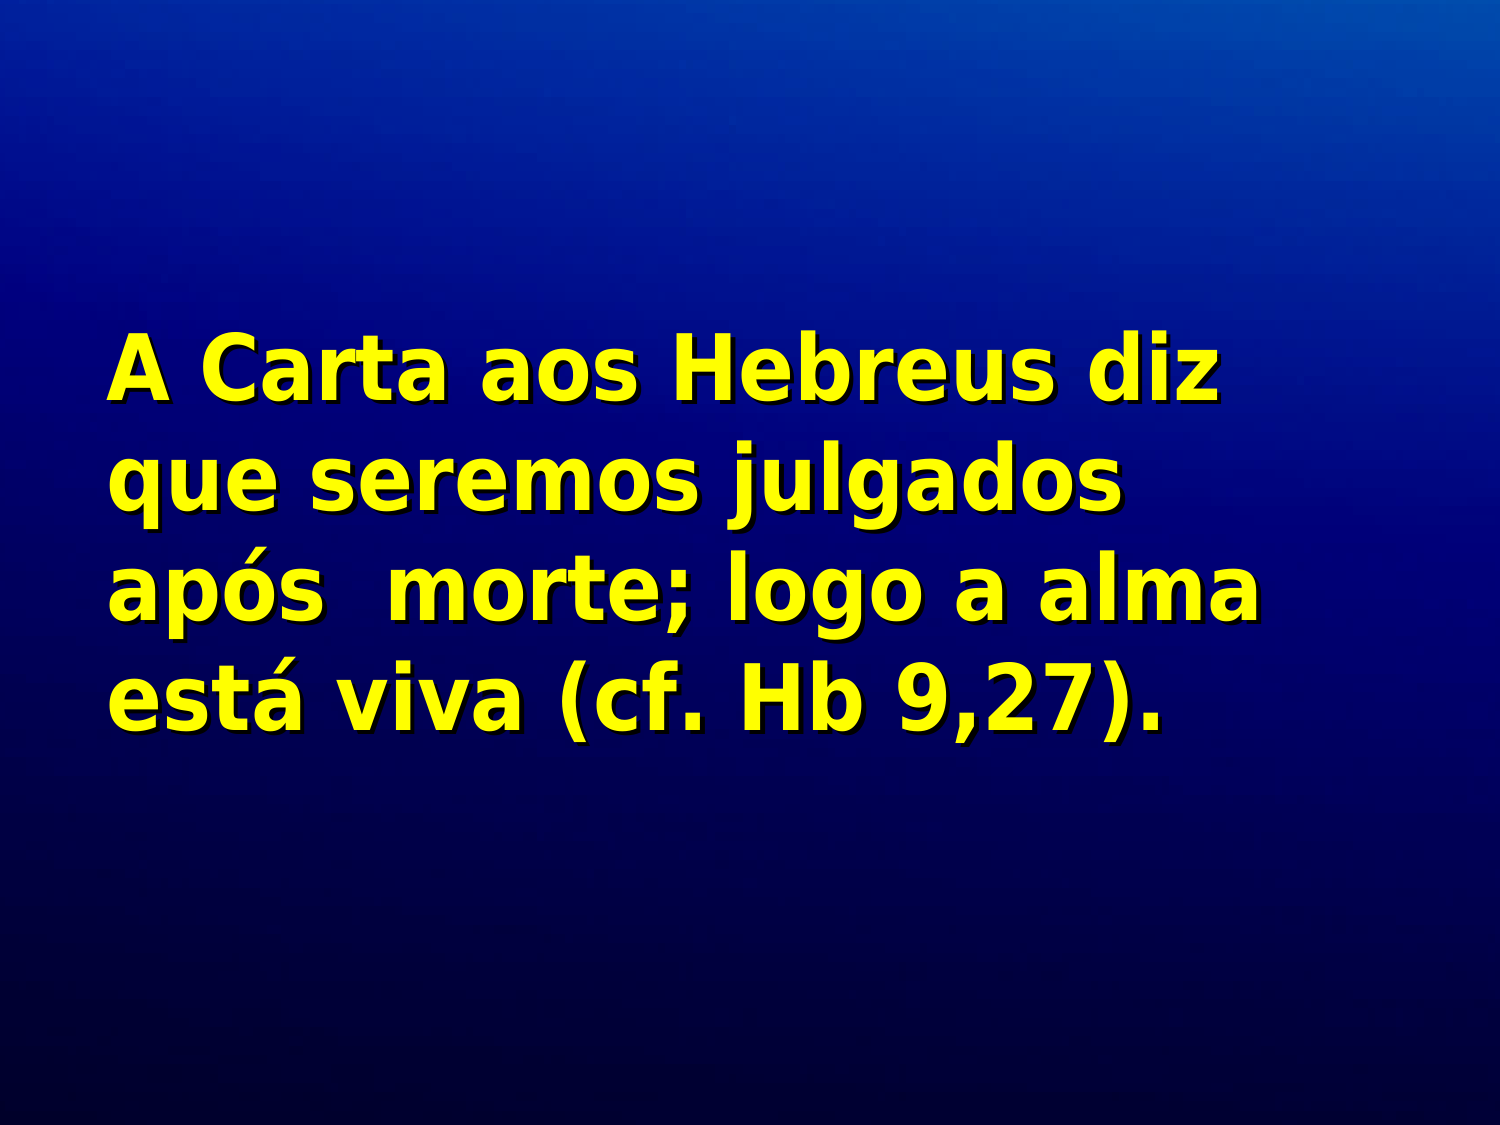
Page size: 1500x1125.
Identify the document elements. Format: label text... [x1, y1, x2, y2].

picture [0, 0, 1500, 1125]
text_box A Carta aos Hebreus diz que seremos julgados após morte; logo a alma está viva (cf. Hb 9,27). [92, 82, 1418, 1040]
